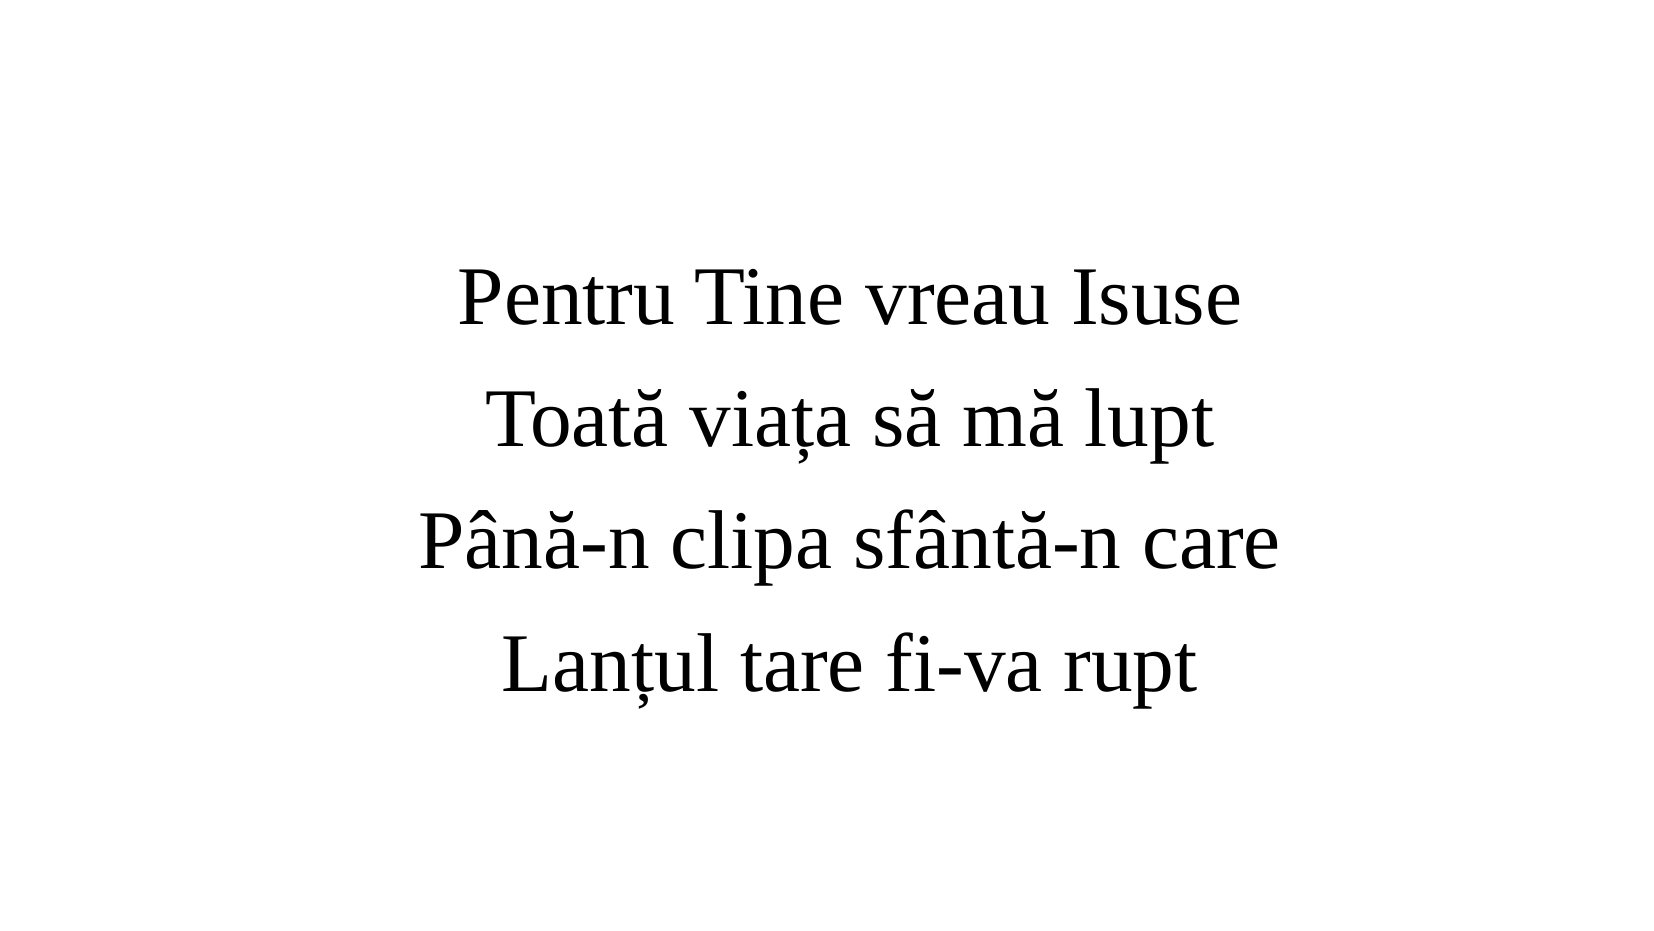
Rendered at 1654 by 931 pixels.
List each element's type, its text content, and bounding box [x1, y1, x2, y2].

subtitle Pentru Tine vreau Isuse Toată viața să mă lupt Până-n clipa sfântă-n care Lanțul tare fi-va rupt [200, 237, 1501, 712]
